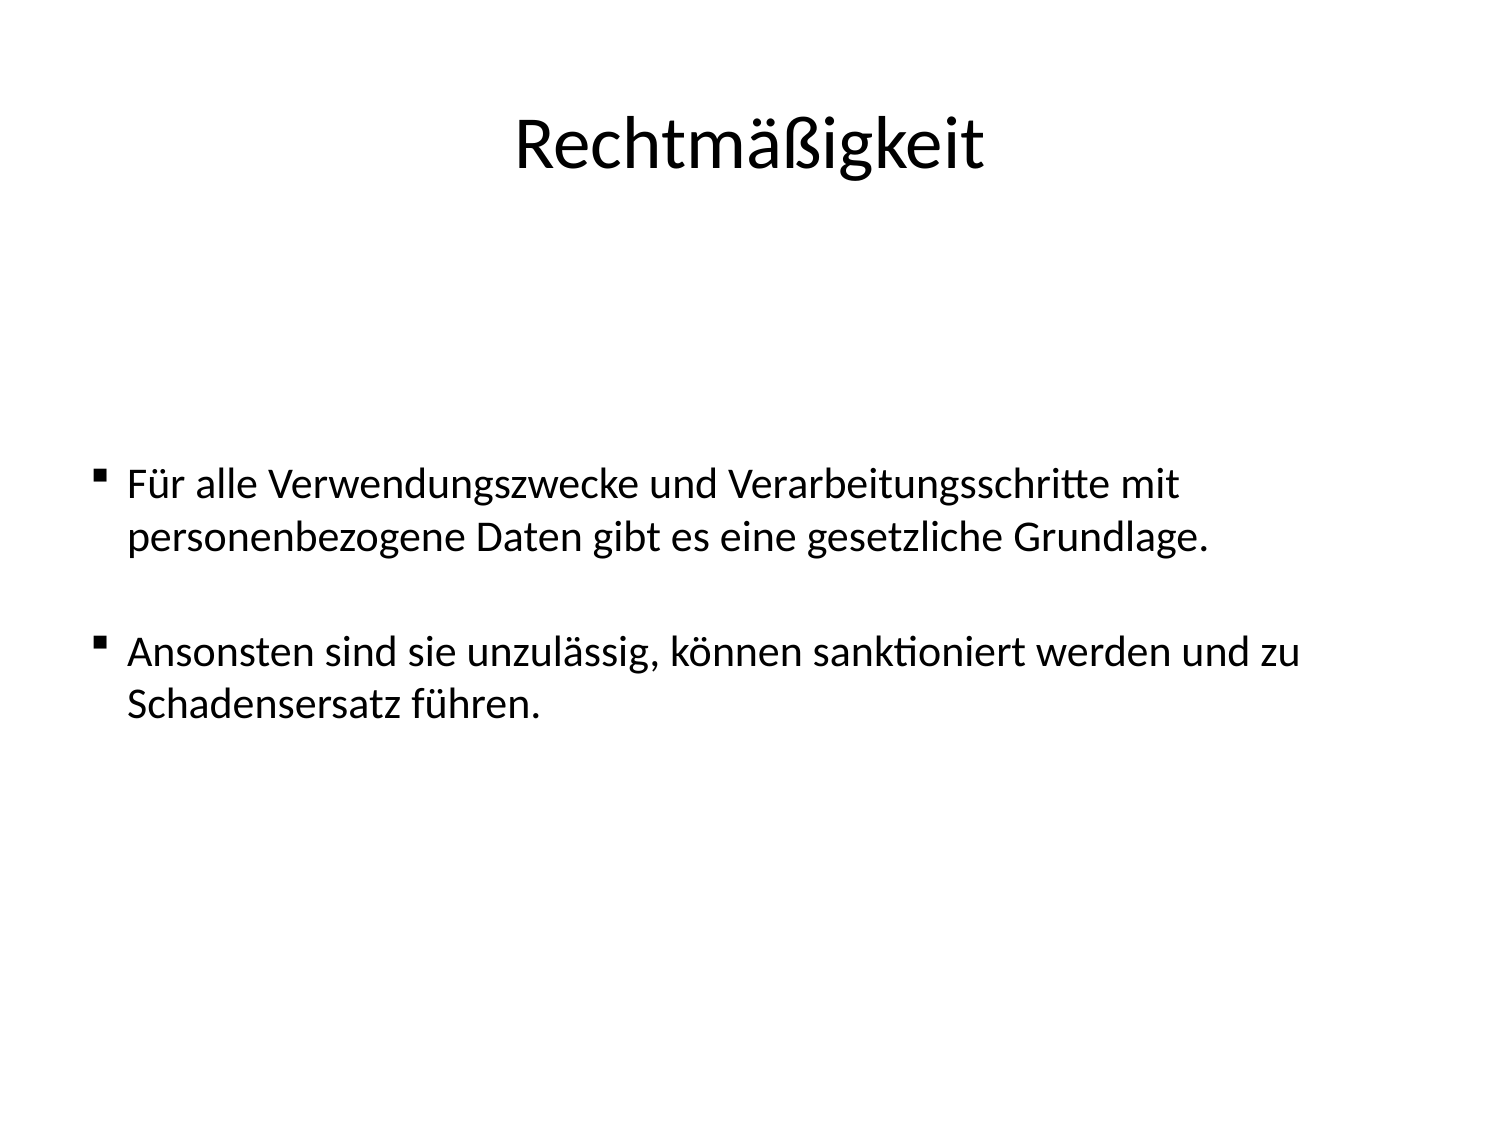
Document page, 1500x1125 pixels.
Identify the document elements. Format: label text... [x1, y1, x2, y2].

title Rechtmäßigkeit [75, 45, 1425, 233]
list Für alle Verwendungszwecke und Verarbeitungsschritte mit personenbezogene Daten gibt es eine gesetzliche Grundlage. Ansonsten sind sie unzulässig, können sanktioniert werden und zu Schadensersatz führen. [75, 262, 1425, 1005]
